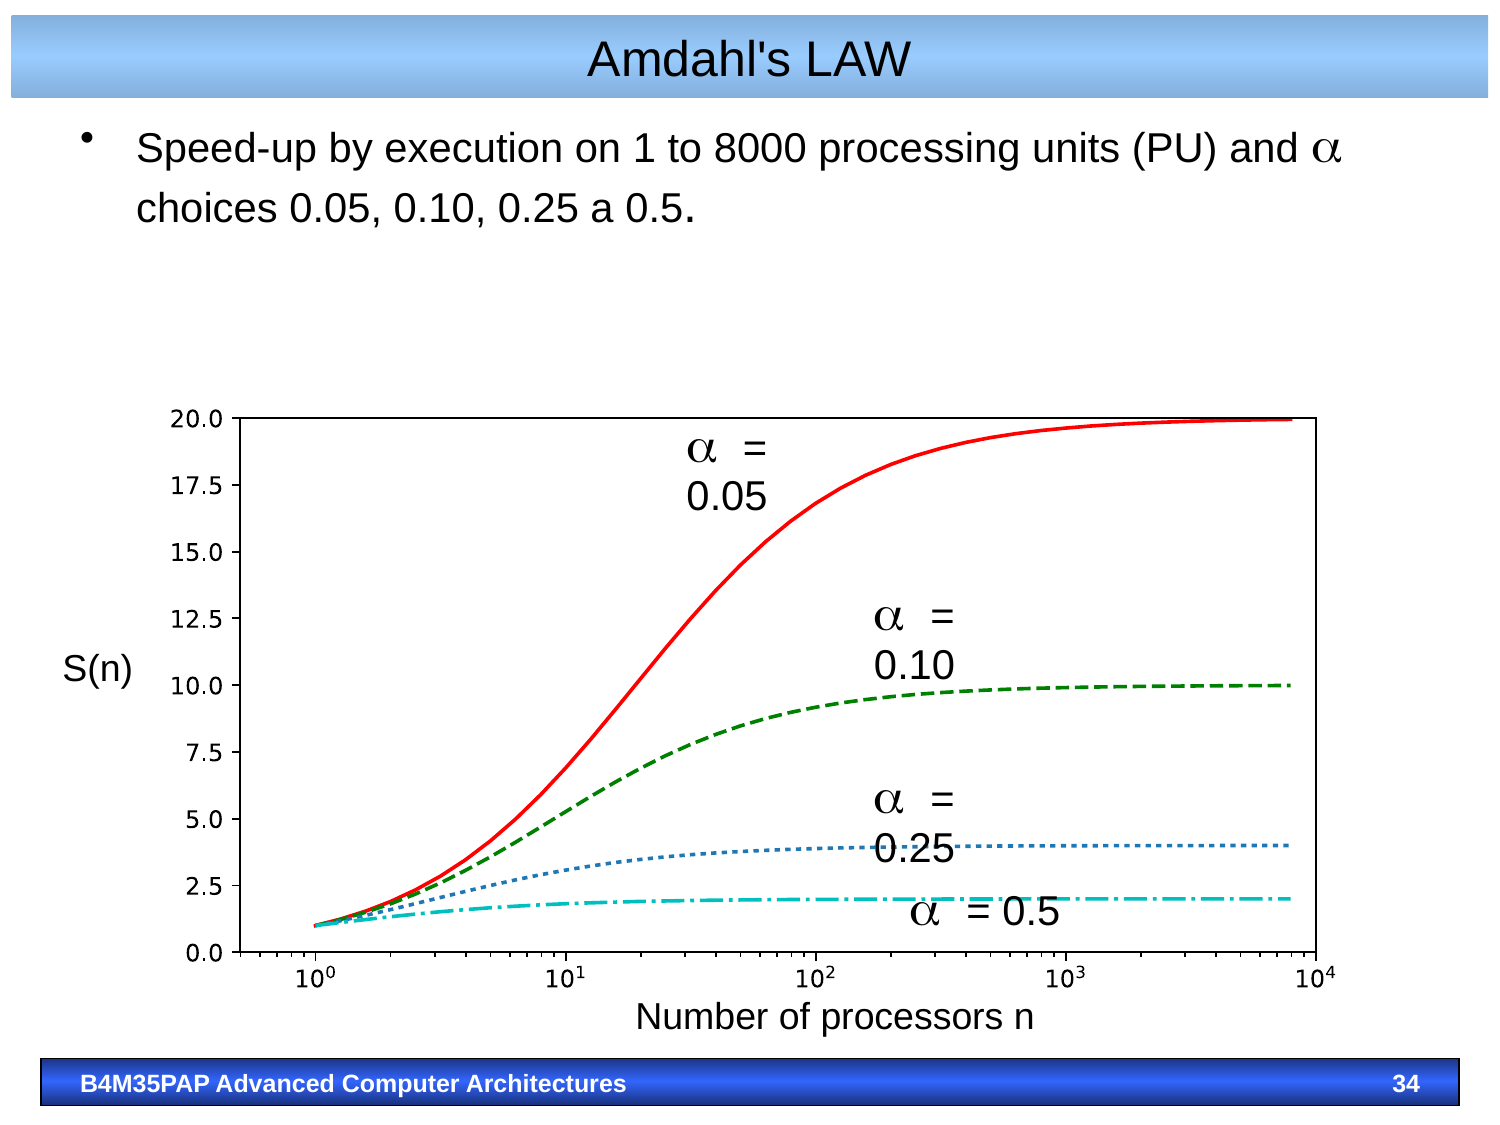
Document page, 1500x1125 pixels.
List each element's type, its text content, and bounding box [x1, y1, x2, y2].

text_box  = 0.10 [859, 585, 1051, 666]
text_box Number of processors n [620, 988, 1050, 1046]
text_box Speed-up by execution on 1 to 8000 processing units (PU) and  choices 0.05, 0.10, 0.25 a 0.5. [64, 105, 1436, 343]
title Amdahl's LAW [11, 15, 1489, 98]
text_box  = 0.5 [895, 880, 1087, 961]
text_box  = 0.25 [859, 768, 1051, 849]
text_box S(n) [47, 639, 149, 697]
text_box  = 0.05 [671, 417, 863, 498]
picture [65, 333, 1456, 1030]
